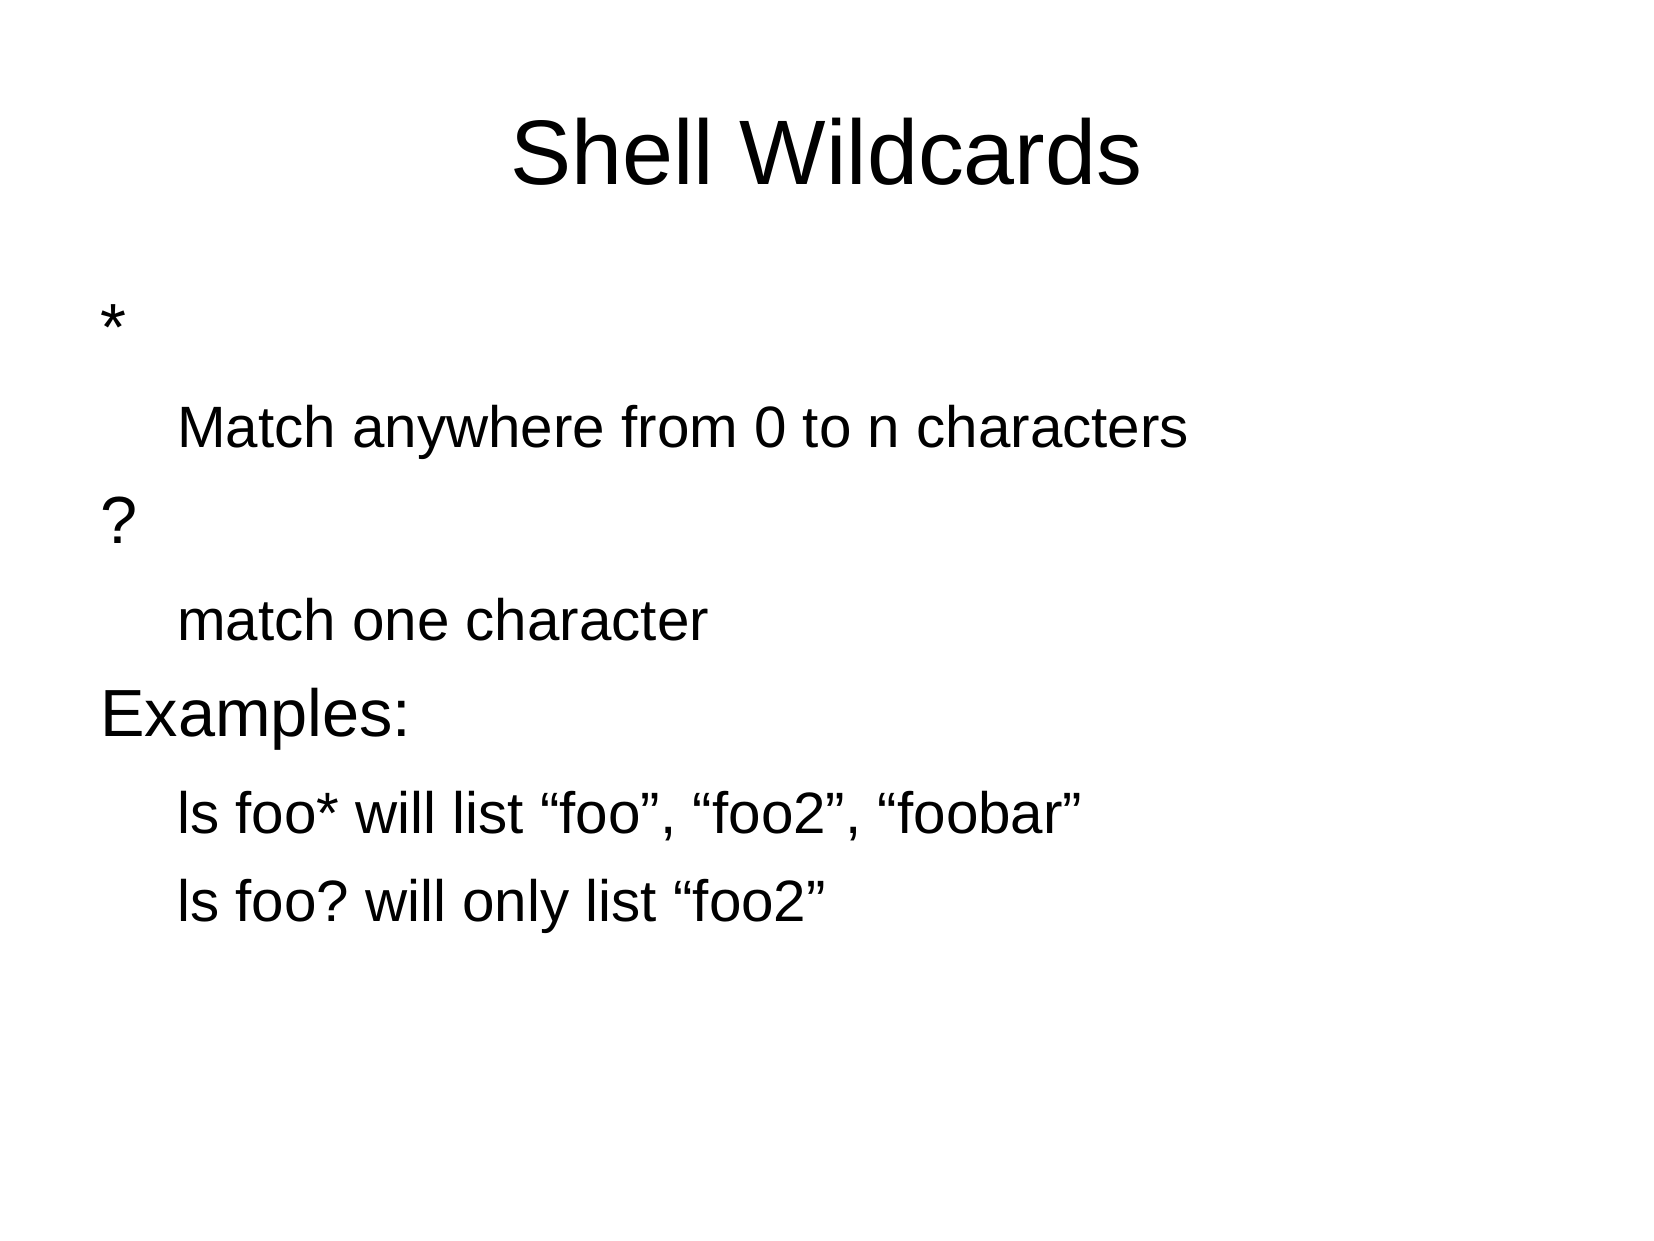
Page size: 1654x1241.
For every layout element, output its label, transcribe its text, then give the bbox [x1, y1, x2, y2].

list * Match anywhere from 0 to n characters ? match one character Examples: ls foo* will list “foo”, “foo2”, “foobar” ls foo? will only list “foo2” [82, 290, 1571, 1109]
title Shell Wildcards [82, 49, 1571, 257]
